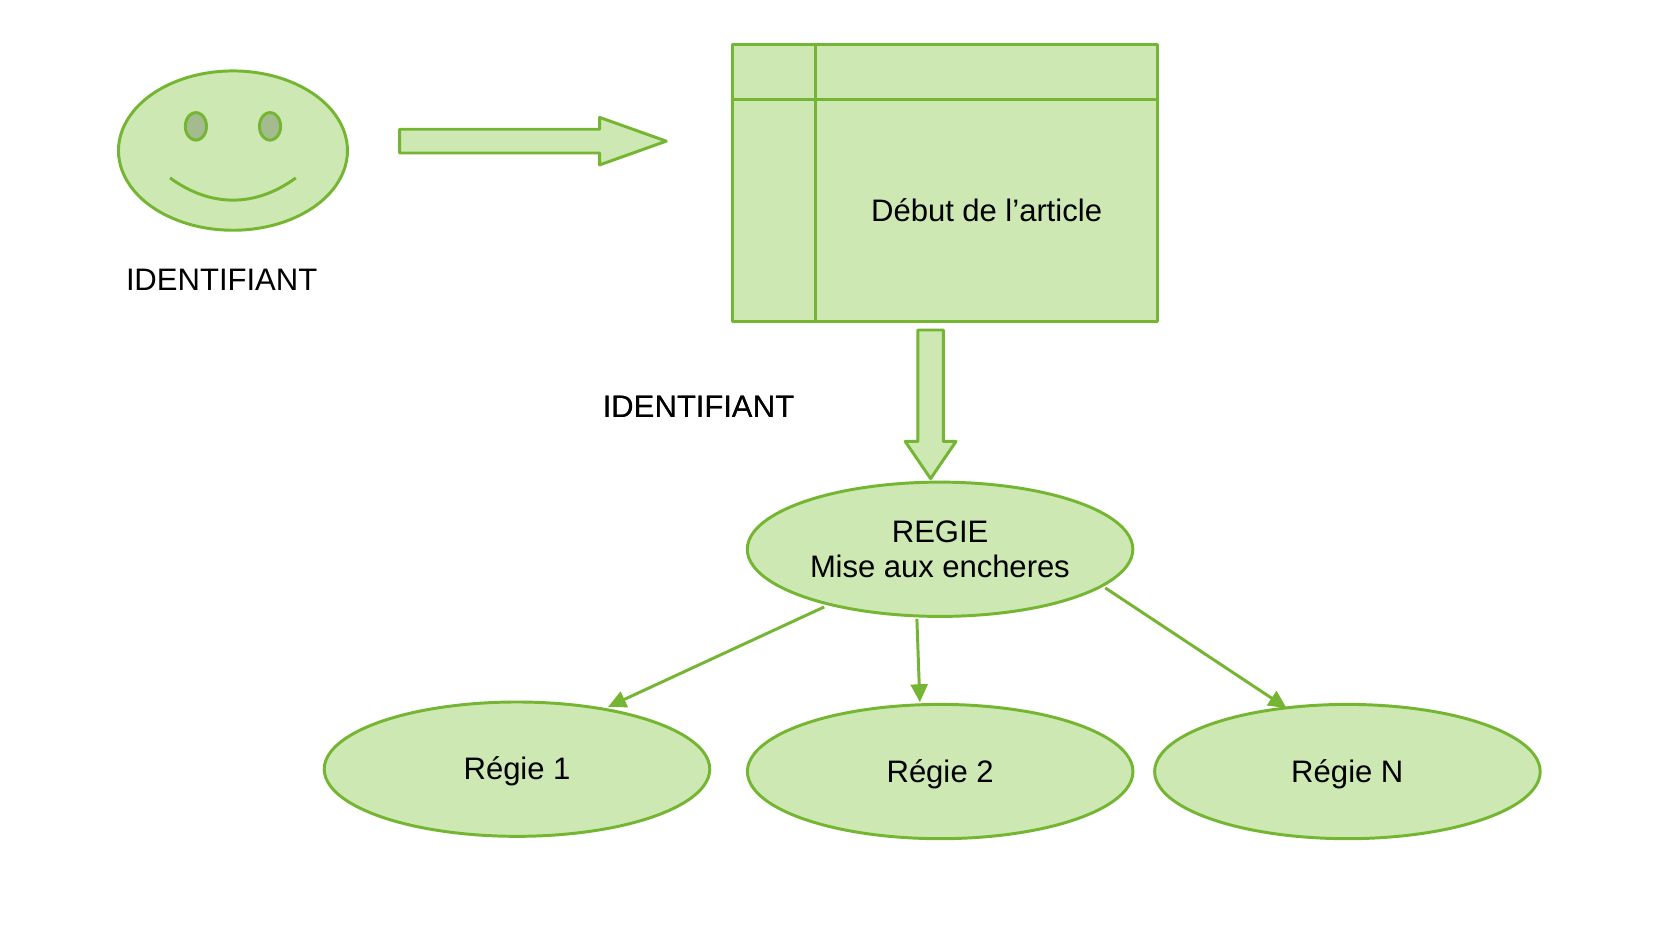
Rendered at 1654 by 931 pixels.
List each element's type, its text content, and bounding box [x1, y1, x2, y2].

text_box Régie 2 [747, 704, 1133, 839]
text_box Début de l’article [732, 44, 1158, 322]
text_box REGIE Mise aux encheres [747, 482, 1133, 617]
text_box IDENTIFIANT [588, 382, 877, 430]
text_box IDENTIFIANT [111, 255, 400, 303]
text_box [118, 70, 348, 231]
text_box Régie 1 [324, 701, 710, 837]
text_box Régie N [1154, 704, 1541, 839]
text_box [905, 330, 956, 479]
text_box [399, 117, 667, 165]
